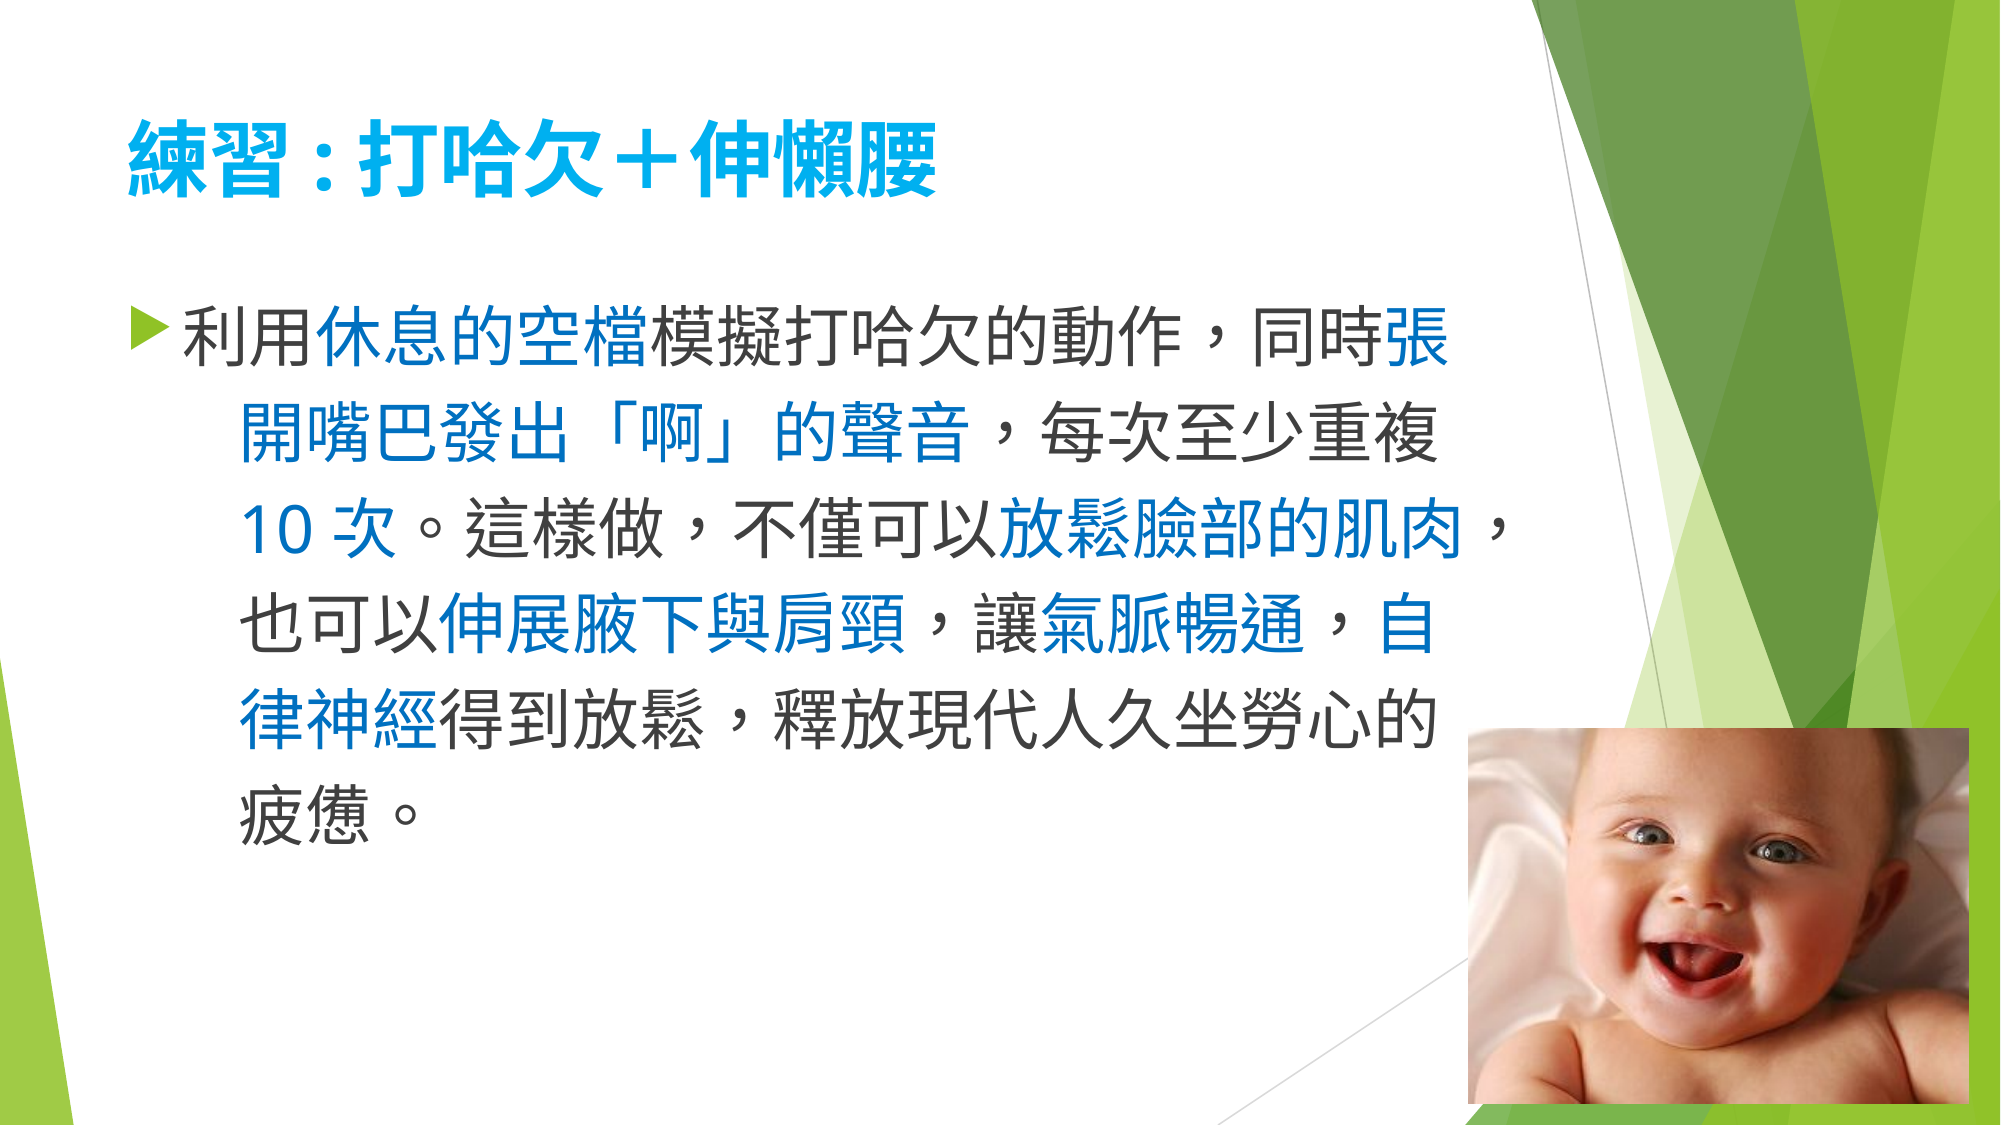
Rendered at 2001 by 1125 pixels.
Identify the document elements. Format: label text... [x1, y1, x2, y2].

list 利用休息的空檔模擬打哈欠的動作，同時張開嘴巴發出「啊」的聲音，每次至少重複10次。這樣做，不僅可以放鬆臉部的肌肉，也可以伸展腋下與肩頸，讓氣脈暢通，自律神經得到放鬆，釋放現代人久坐勞心的疲憊。 [111, 271, 1522, 992]
title 練習:打哈欠＋伸懶腰 [111, 99, 1522, 271]
picture [1468, 728, 1969, 1104]
